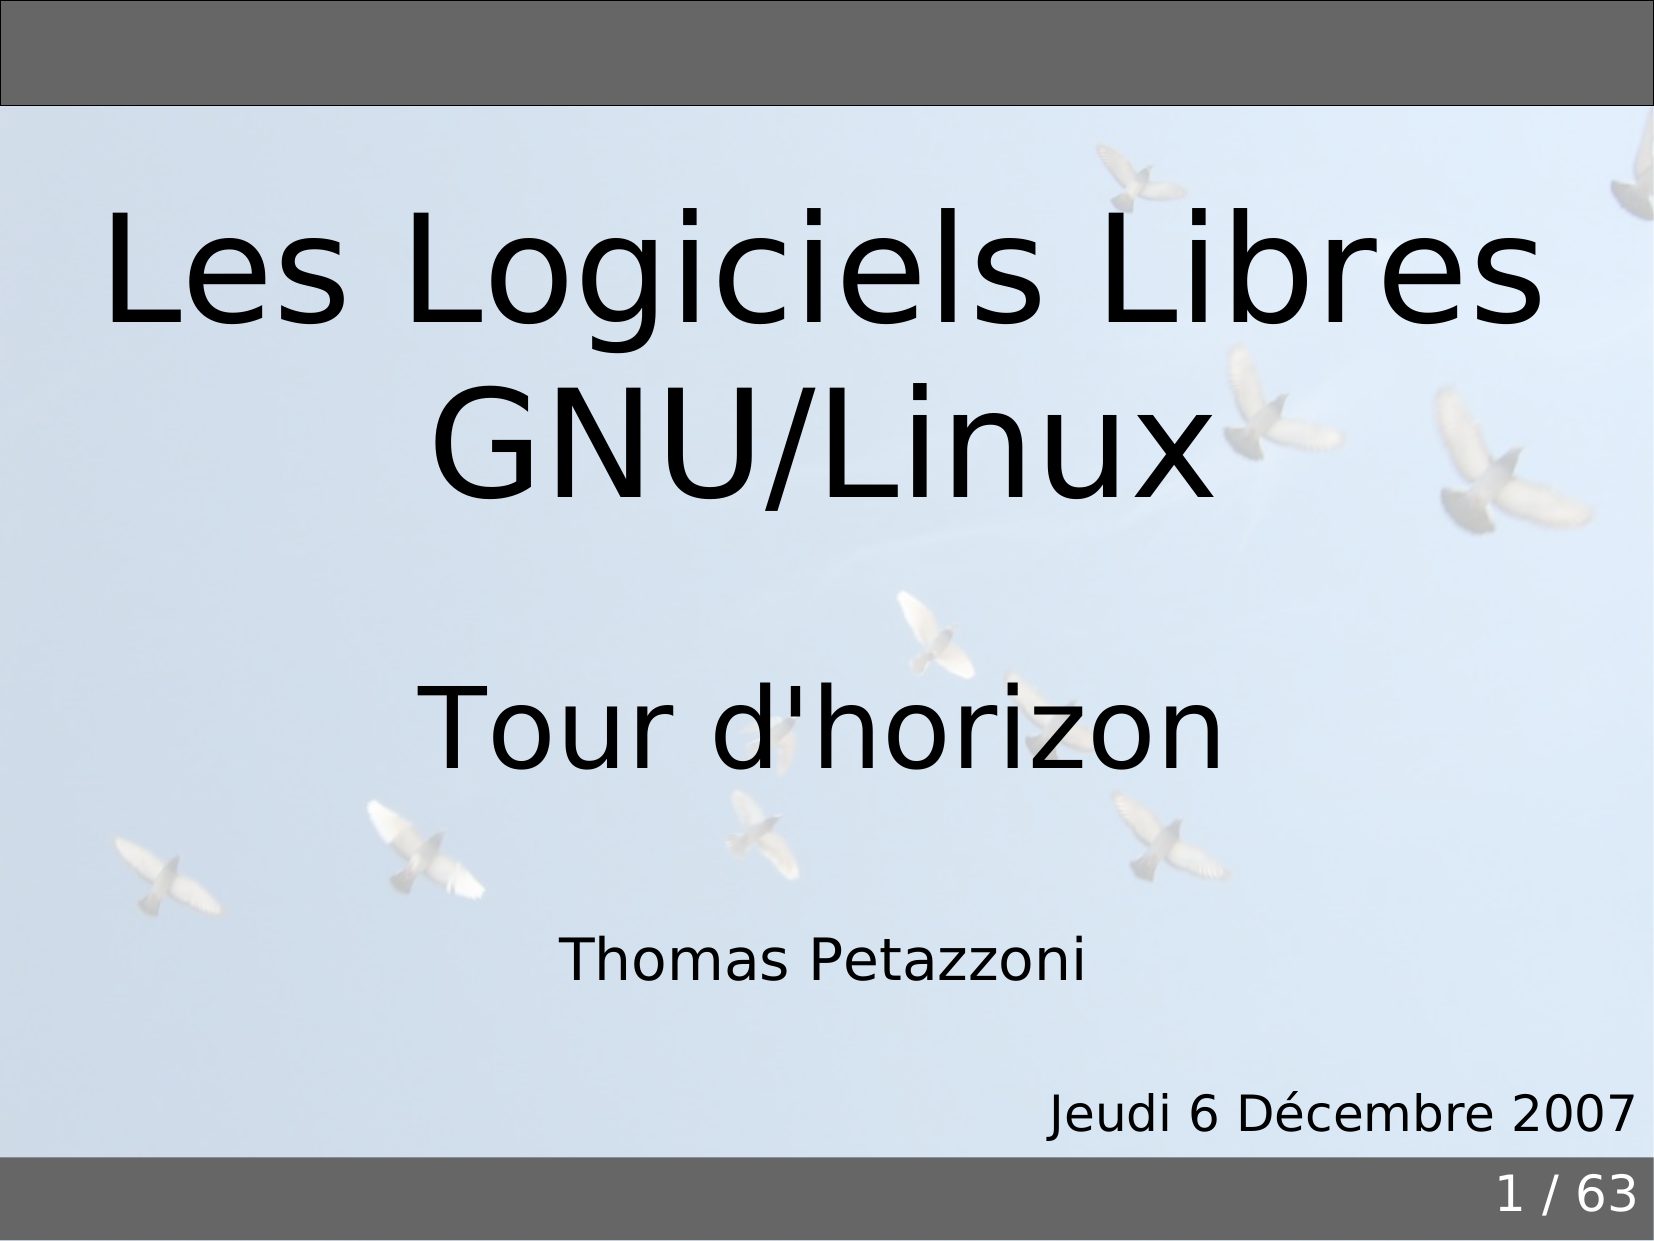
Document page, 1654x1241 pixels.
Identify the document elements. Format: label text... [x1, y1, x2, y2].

text_box Les Logiciels Libres GNU/Linux Tour d'horizon Thomas Petazzoni [0, 176, 1651, 1002]
text_box Jeudi 6 Décembre 2007 [0, 1077, 1654, 1151]
